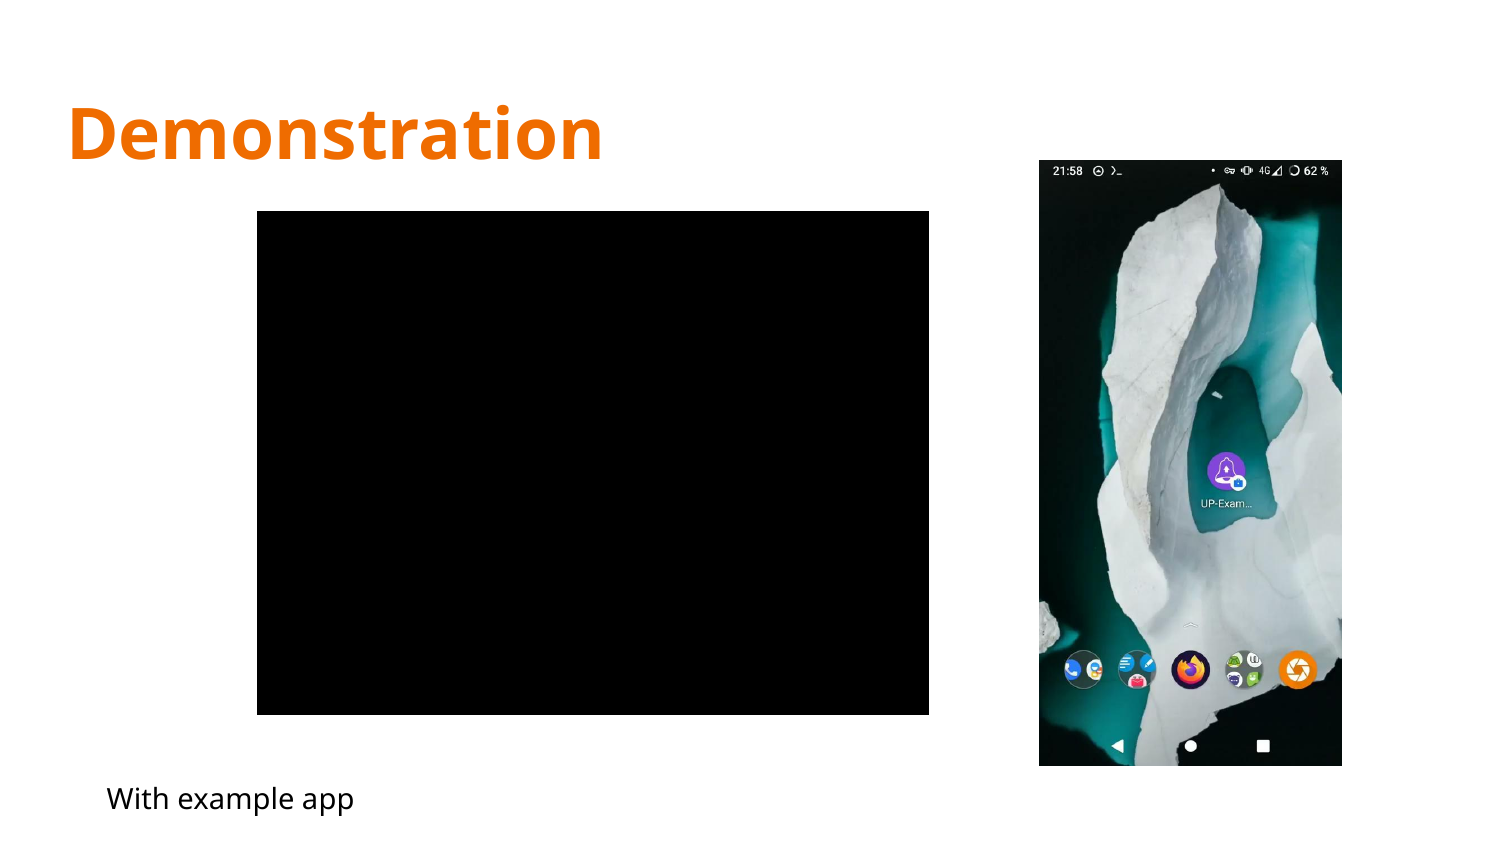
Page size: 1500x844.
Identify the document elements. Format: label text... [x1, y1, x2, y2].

picture [1039, 160, 1342, 766]
picture [257, 211, 929, 715]
title Demonstration [51, 72, 1449, 189]
text_box With example app [91, 765, 720, 831]
